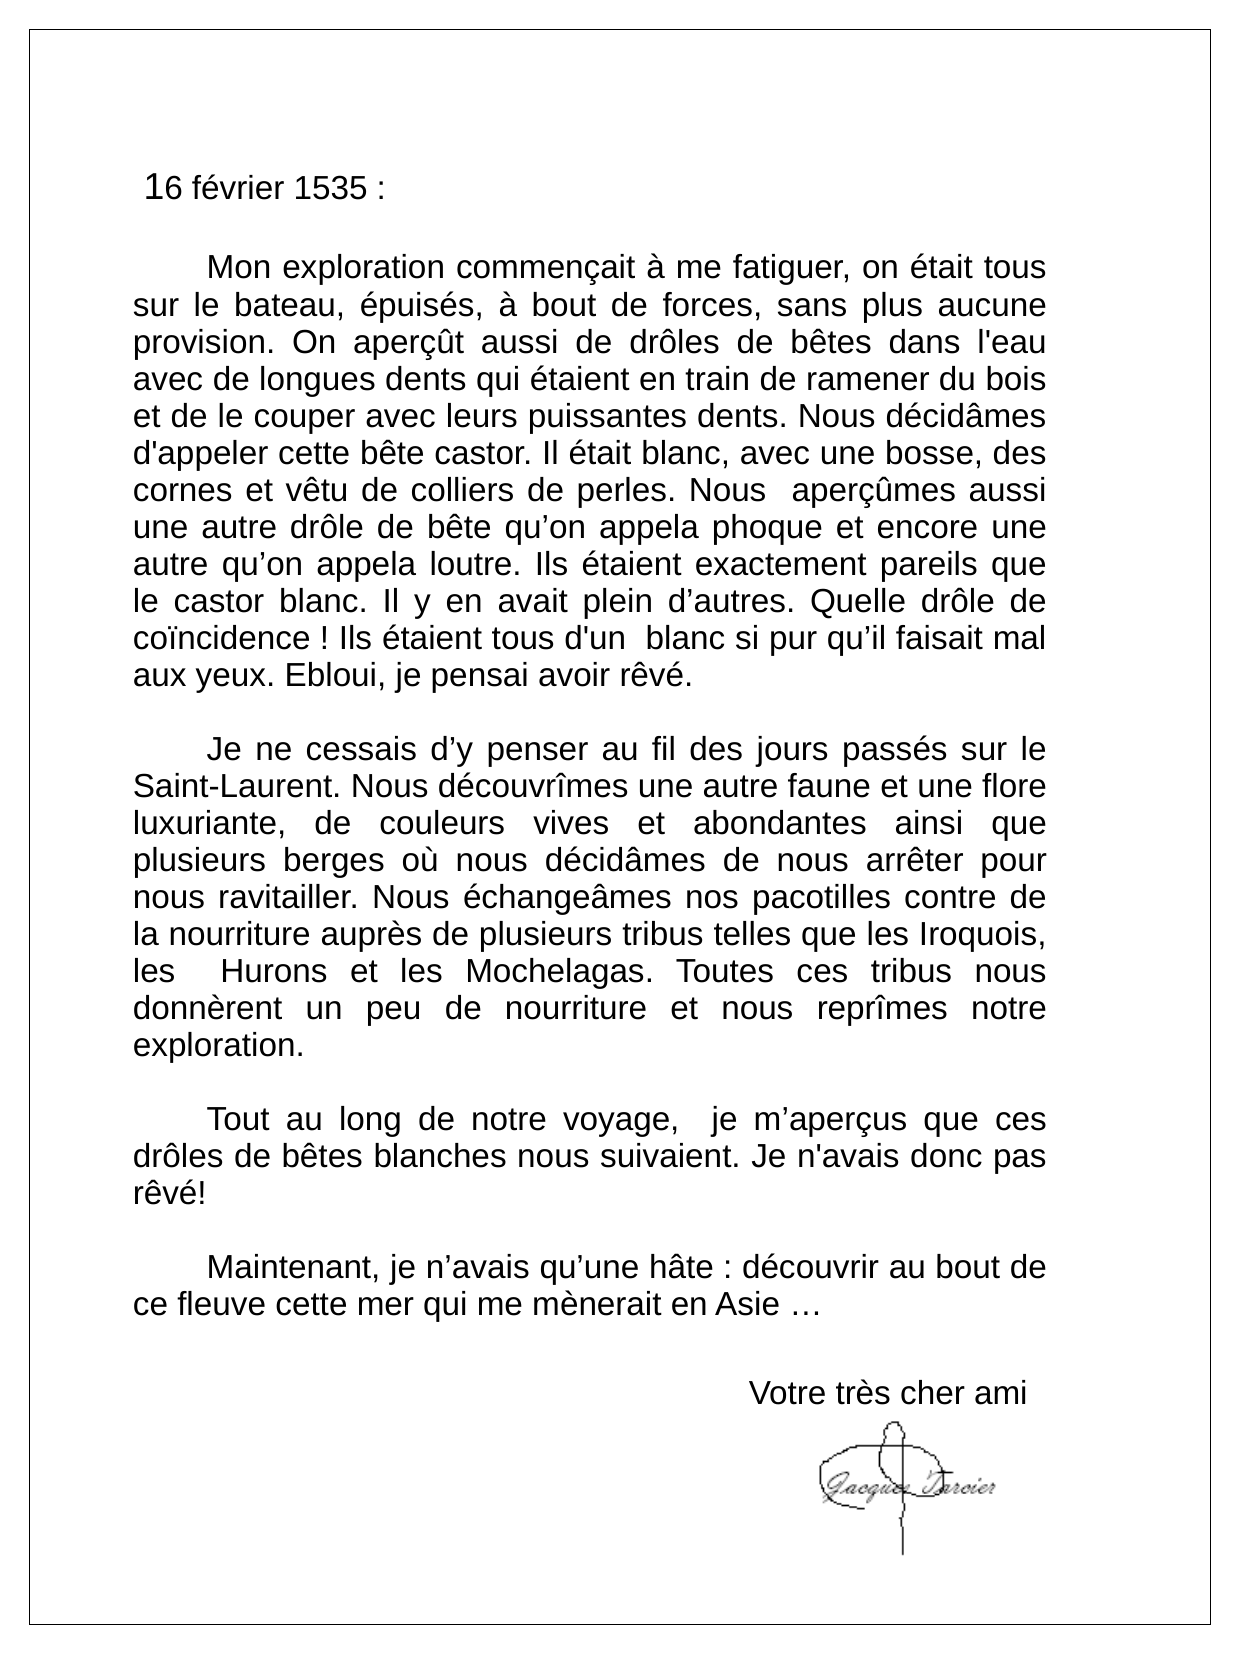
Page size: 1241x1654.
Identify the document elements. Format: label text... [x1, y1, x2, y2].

picture [767, 1417, 1092, 1582]
text_box 16 février 1535 : Mon exploration commençait à me fatiguer, on était tous sur le bateau, épuisés, à bout de forces, sans plus aucune provision. On aperçût aussi de drôles de bêtes dans l'eau avec de longues dents qui étaient en train de ramener du bois et de le couper avec leurs puissantes dents. Nous décidâmes d'appeler cette bête castor. Il était blanc, avec une bosse, des cornes et vêtu de colliers de perles. Nous aperçûmes aussi une autre drôle de bête qu’on appela phoque et encore une autre qu’on appela loutre. Ils étaient exactement pareils que le castor blanc. Il y en avait plein d’autres. Quelle drôle de coïncidence ! Ils étaient tous d'un blanc si pur qu’il faisait mal aux yeux. Ebloui, je pensai avoir rêvé. Je ne cessais d’y penser au fil des jours passés sur le Saint-Laurent. Nous découvrîmes une autre faune et une flore luxuriante, de couleurs vives et abondantes ainsi que plusieurs berges où nous décidâmes de nous arrêter pour nous ravitailler. Nous échangeâmes nos pacotilles contre de la nourriture auprès de plusieurs tribus telles que les Iroquois, les Hurons et les Mochelagas. Toutes ces tribus nous donnèrent un peu de nourriture et nous reprîmes notre exploration. Tout au long de notre voyage, je m’aperçus que ces drôles de bêtes blanches nous suivaient. Je n'avais donc pas rêvé! Maintenant, je n’avais qu’une hâte : découvrir au bout de ce fleuve cette mer qui me mènerait en Asie … Votre très cher ami [118, 147, 1063, 1460]
